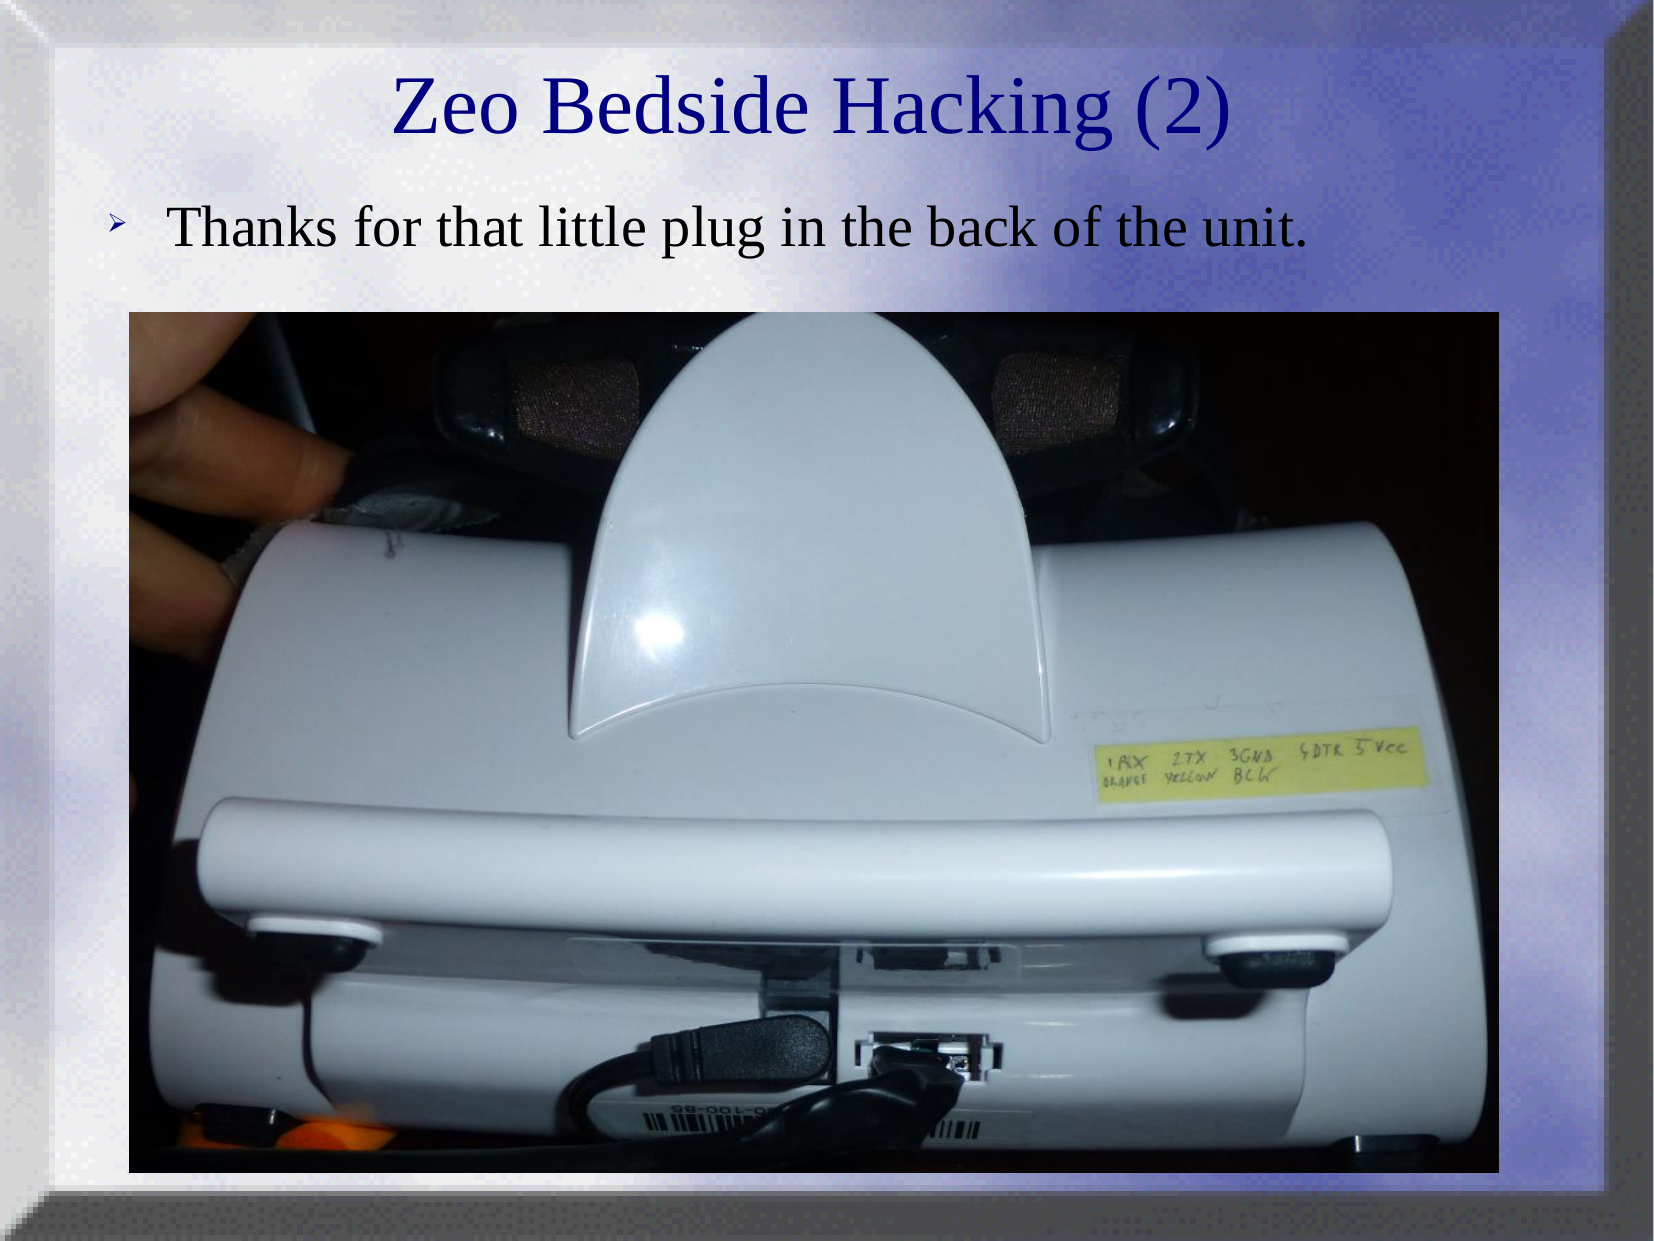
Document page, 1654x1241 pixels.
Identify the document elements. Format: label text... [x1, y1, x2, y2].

list Thanks for that little plug in the back of the unit. [107, 194, 1605, 316]
title Zeo Bedside Hacking (2) [87, 52, 1558, 159]
picture [0, 0, 1654, 1241]
